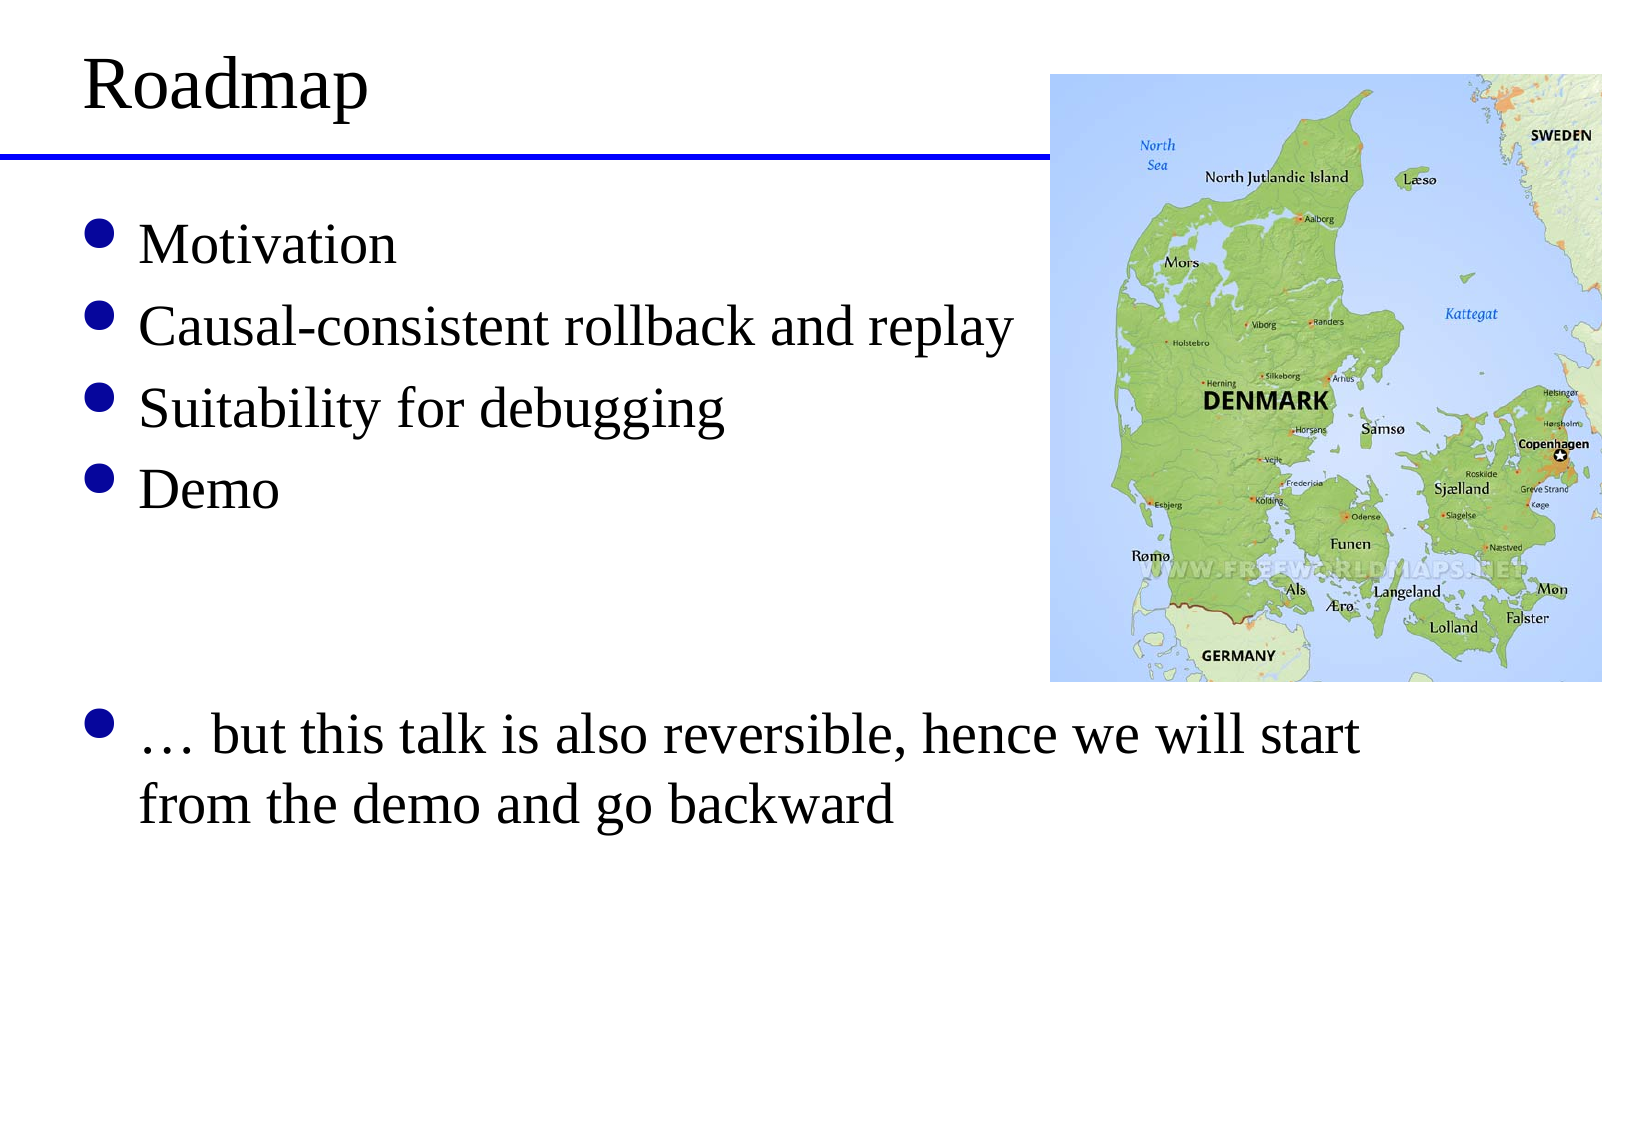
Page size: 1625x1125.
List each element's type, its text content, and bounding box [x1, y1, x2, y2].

list Motivation Causal-consistent rollback and replay Suitability for debugging Demo … but this talk is also reversible, hence we will start from the demo and go backward [67, 198, 1478, 1061]
title Roadmap [67, 27, 1544, 131]
picture [1050, 74, 1602, 682]
